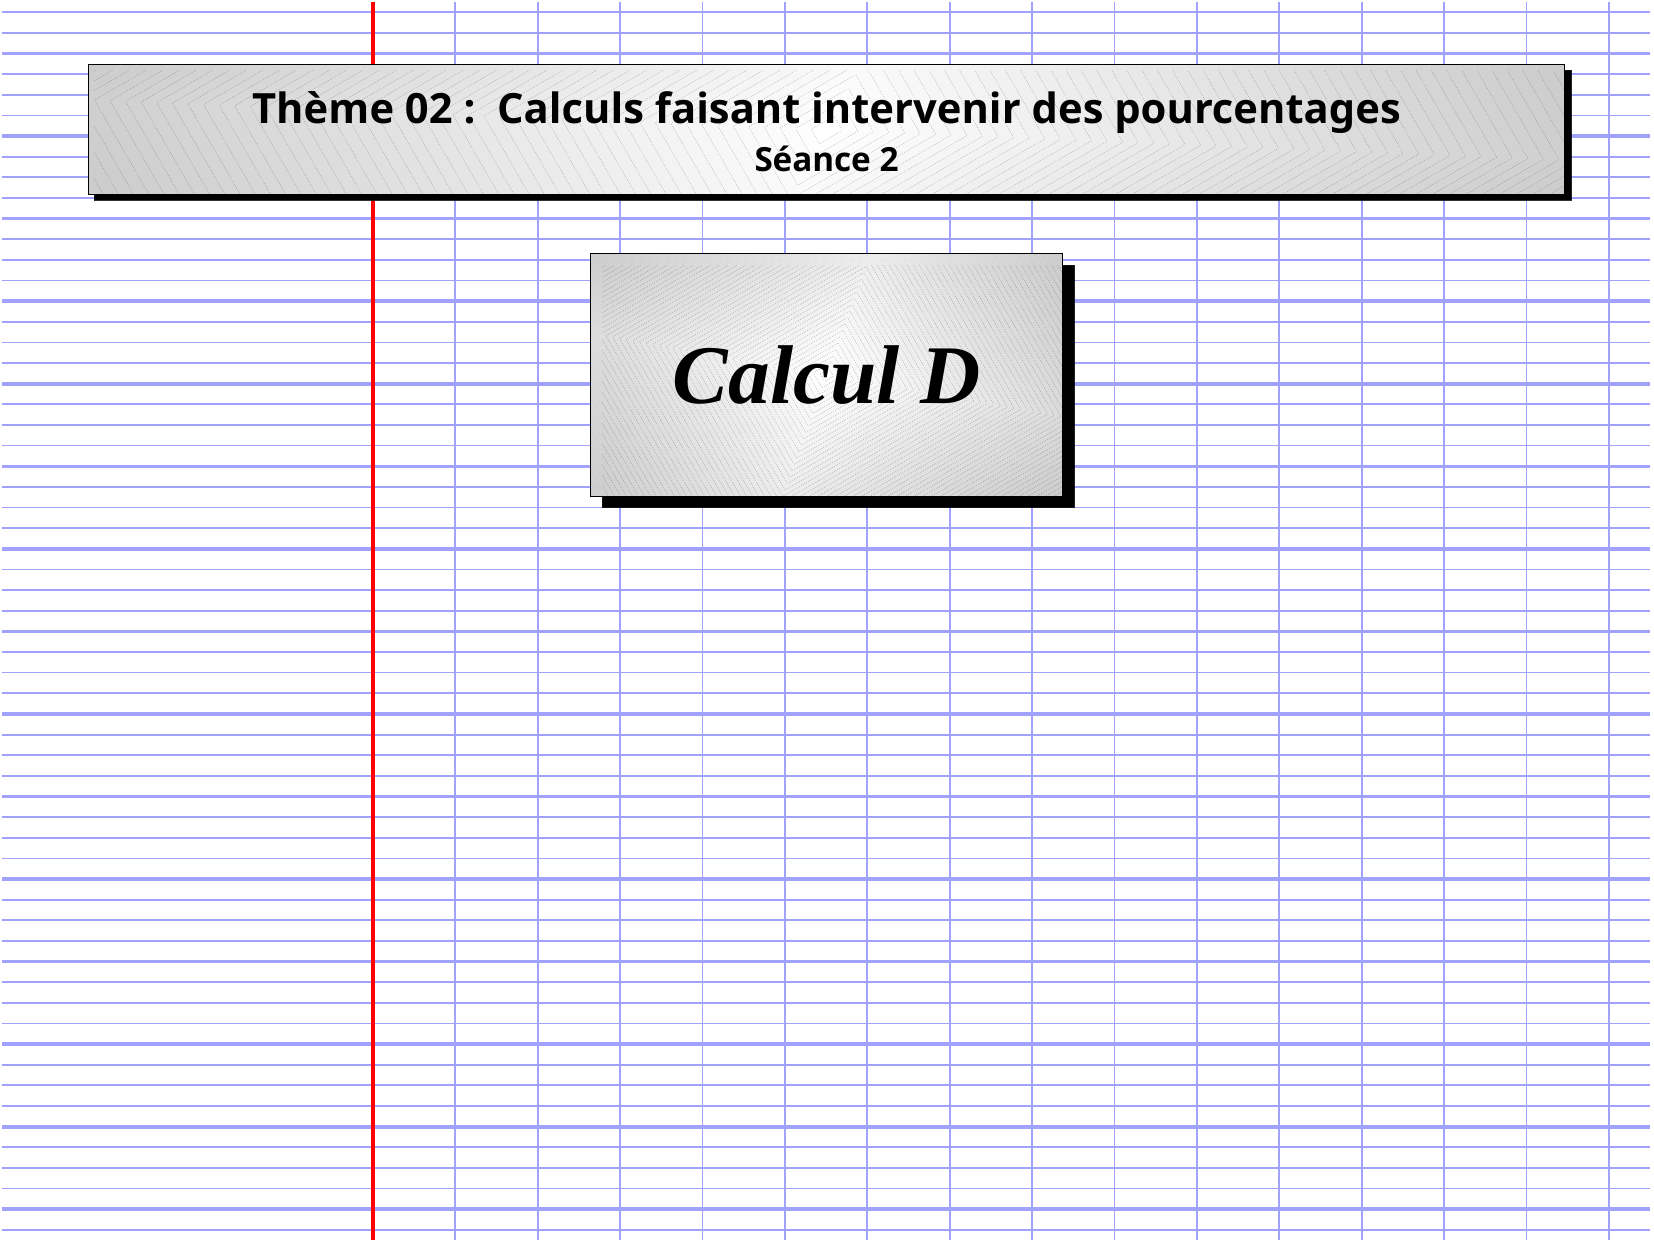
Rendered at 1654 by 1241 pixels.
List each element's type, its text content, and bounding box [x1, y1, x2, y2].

text_box Calcul D [590, 253, 1063, 497]
text_box Thème 02 : Calculs faisant intervenir des pourcentages Séance 2 [88, 64, 1565, 195]
picture [0, 0, 1654, 1241]
